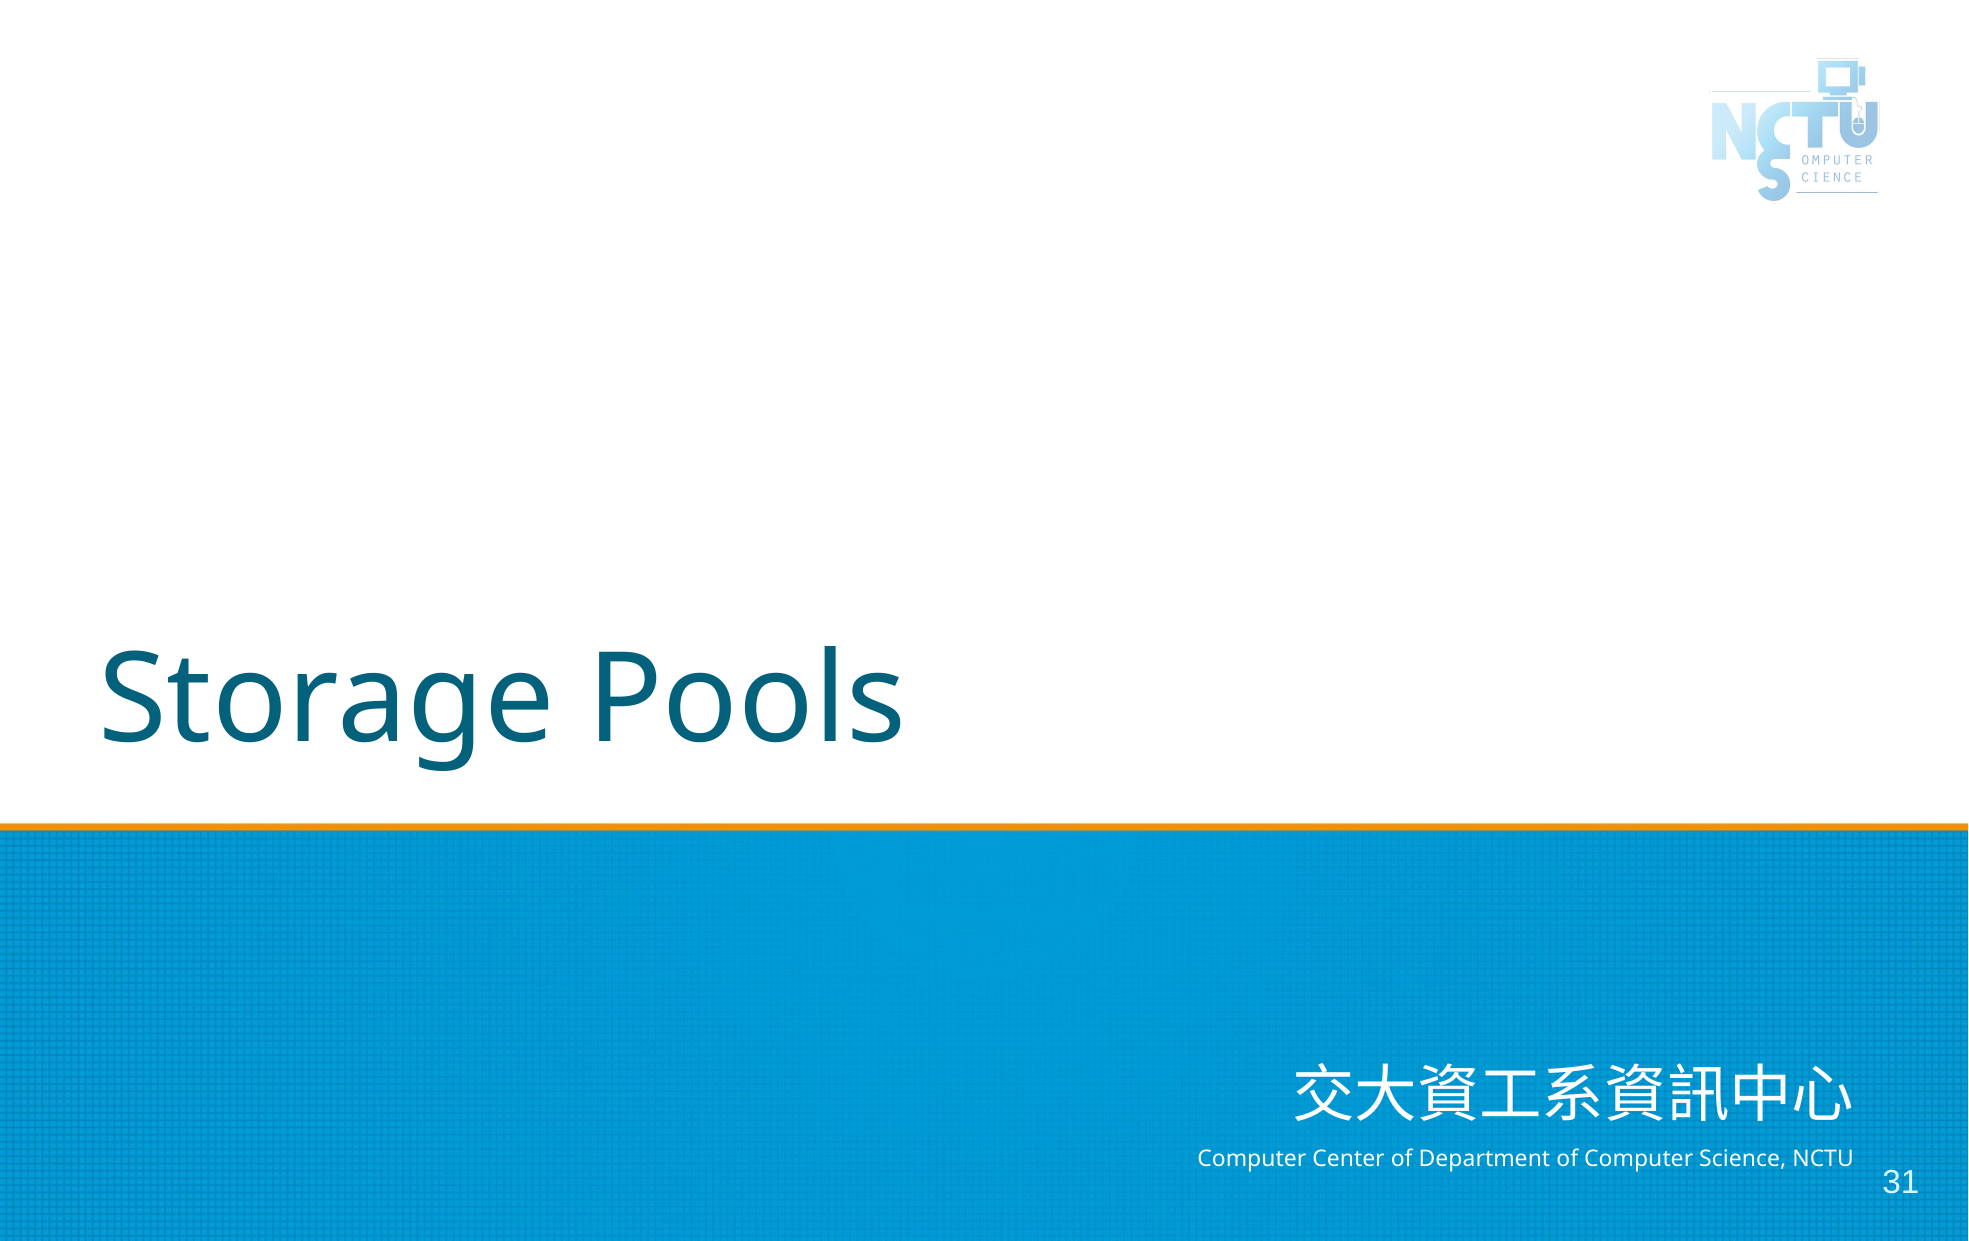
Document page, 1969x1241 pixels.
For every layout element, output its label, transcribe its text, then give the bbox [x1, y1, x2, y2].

slide_number <number> [1841, 1145, 1960, 1241]
title Storage Pools [98, 559, 1870, 767]
picture [0, 0, 1969, 832]
